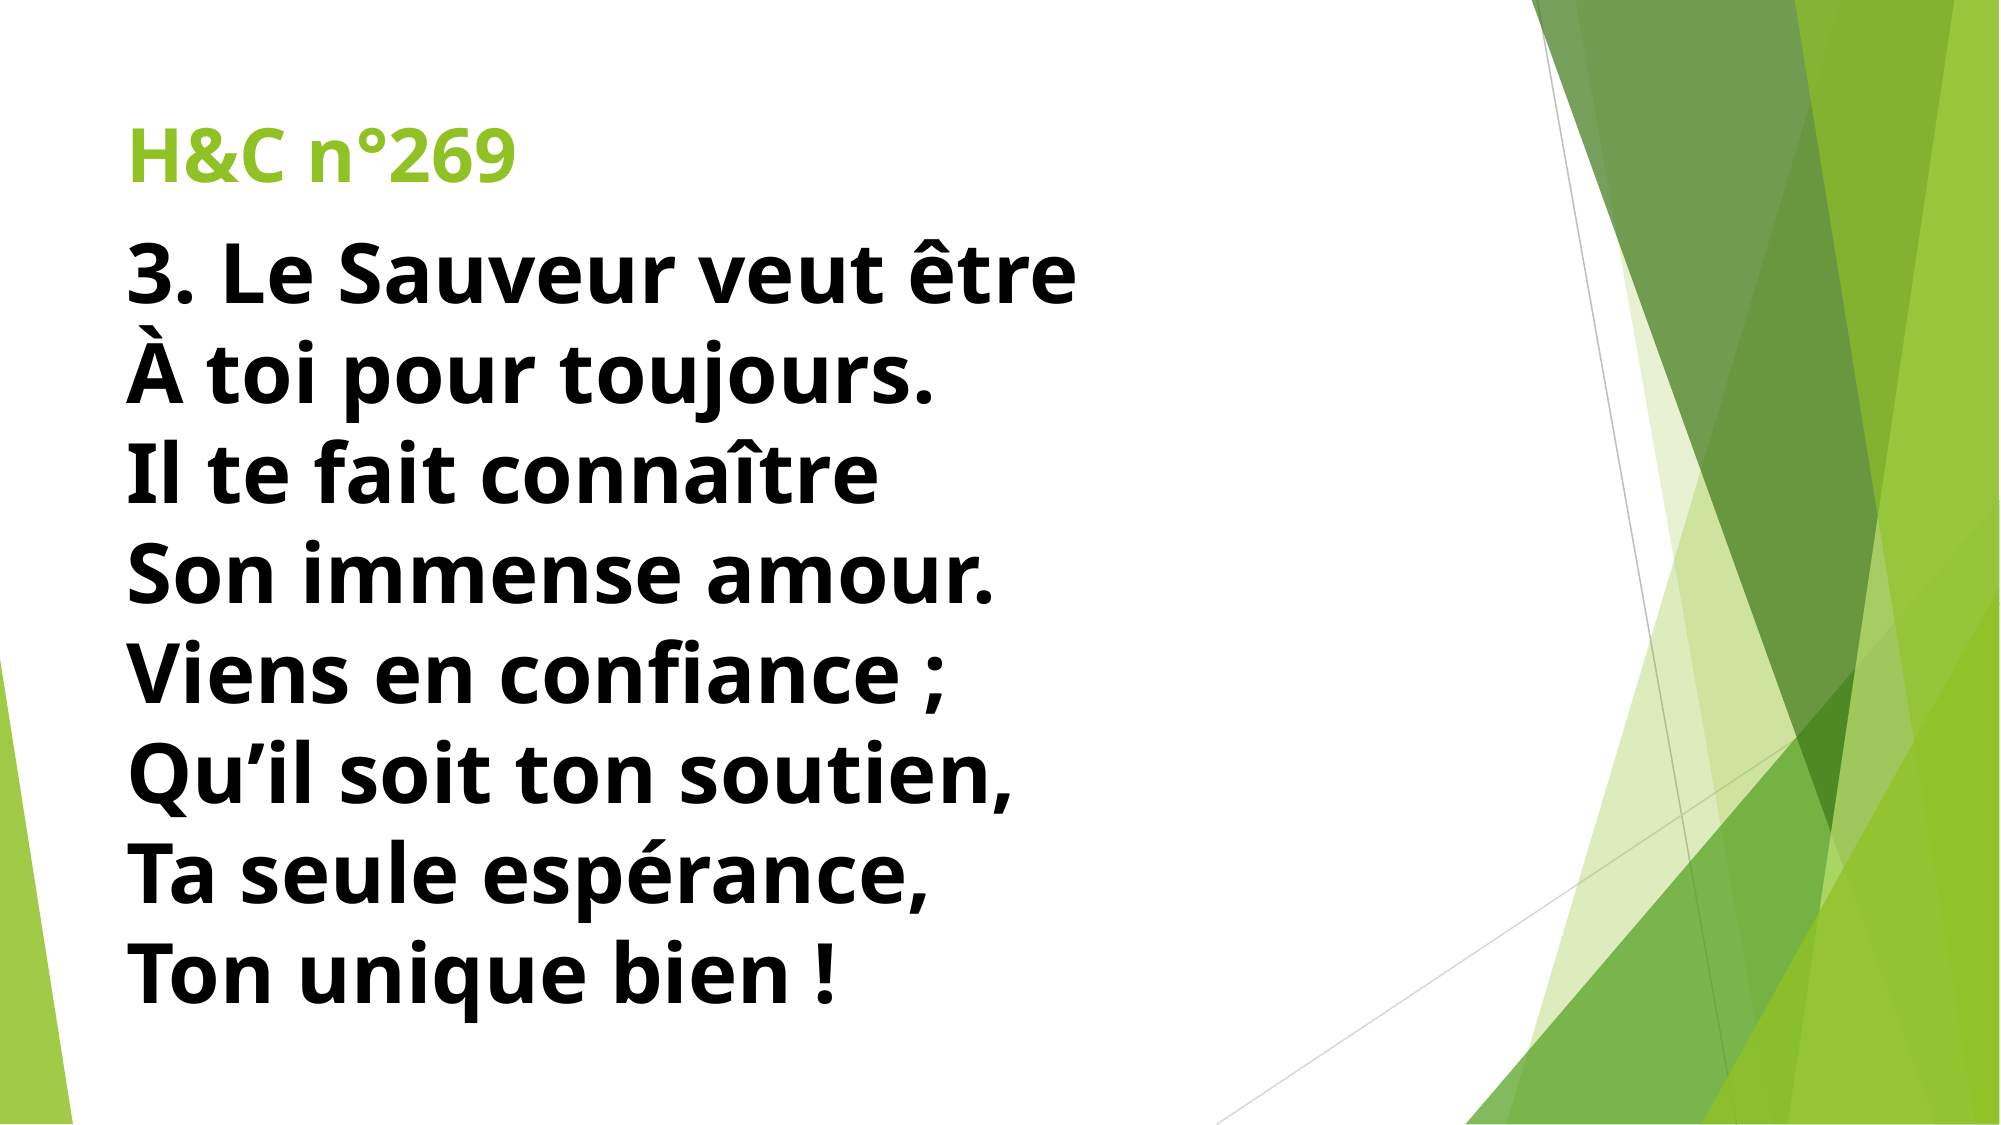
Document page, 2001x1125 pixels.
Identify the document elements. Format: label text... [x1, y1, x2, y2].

text_box H&C n°269 [111, 99, 1522, 212]
text_box 3. Le Sauveur veut être À toi pour toujours. Il te fait connaître Son immense amour. Viens en confiance ; Qu’il soit ton soutien, Ta seule espérance, Ton unique bien ! [111, 212, 1949, 1063]
